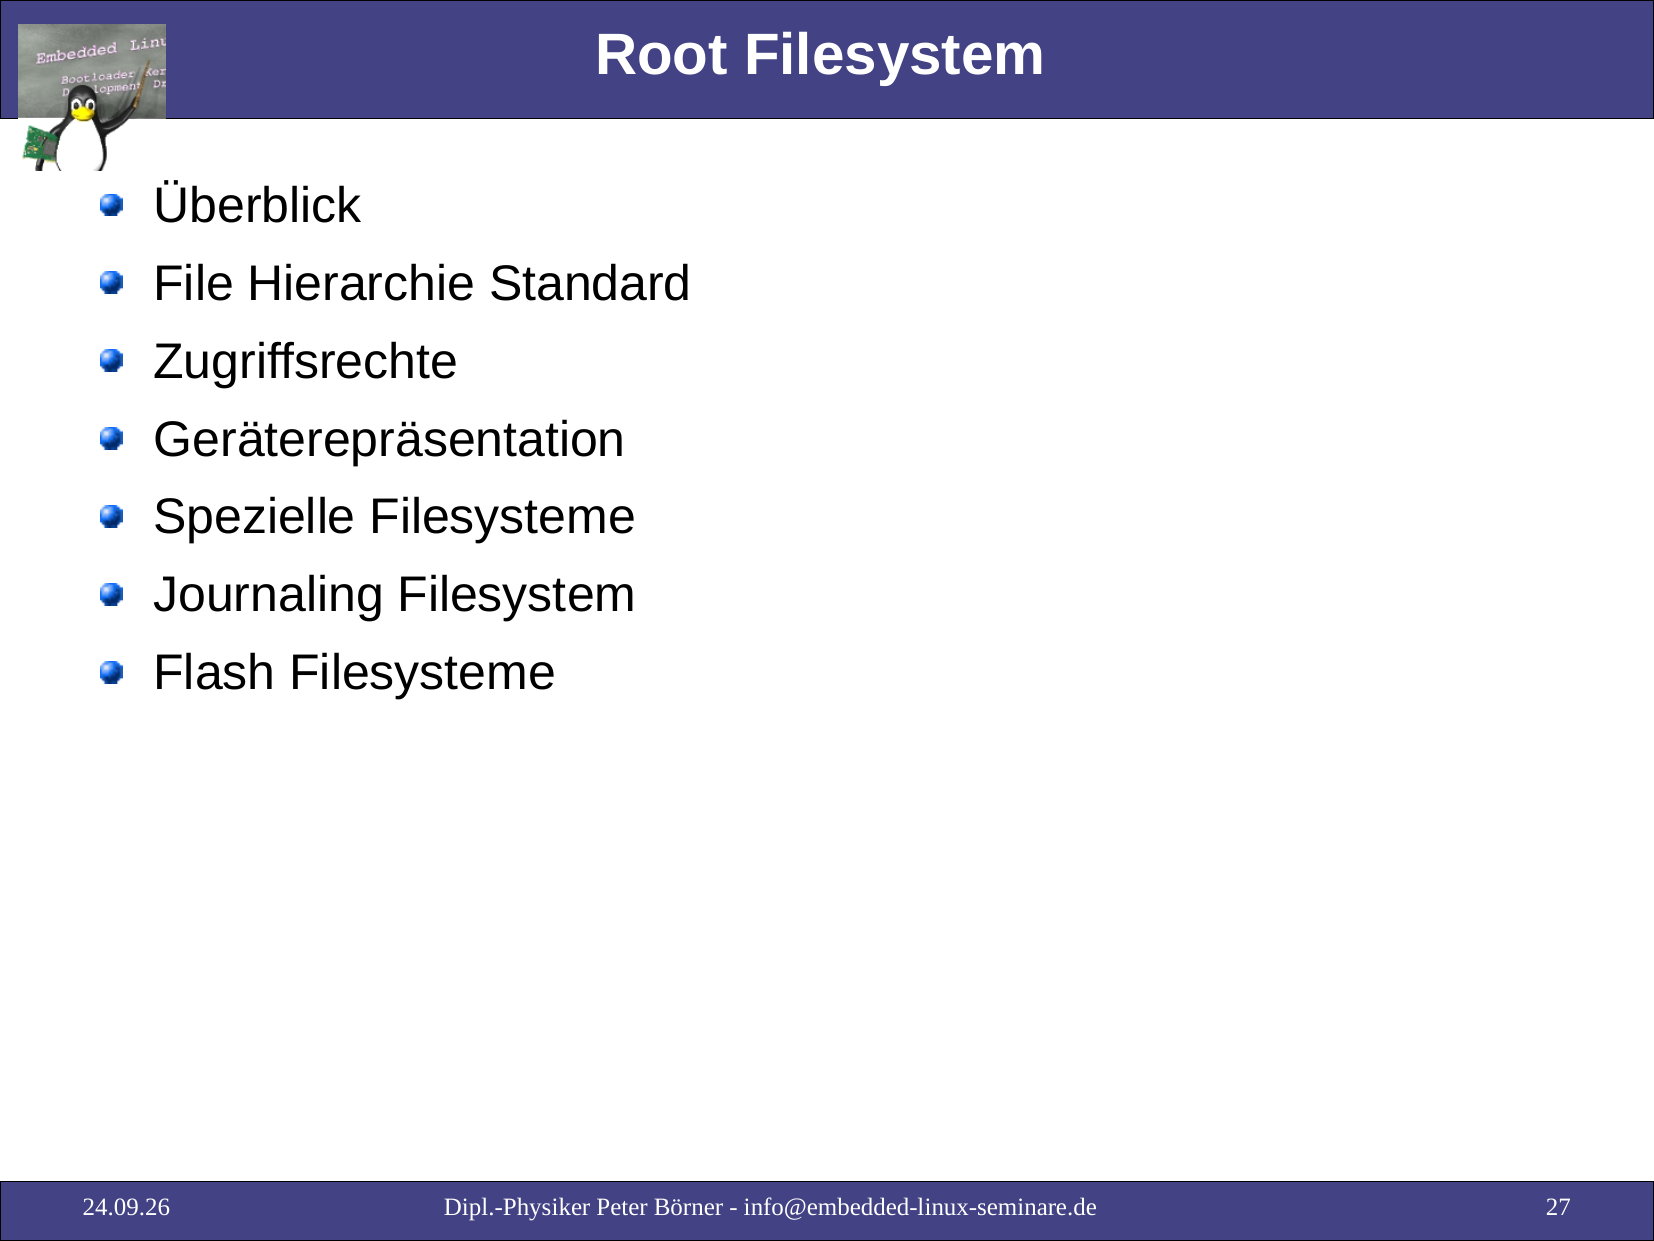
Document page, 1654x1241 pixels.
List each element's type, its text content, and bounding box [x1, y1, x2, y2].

picture [18, 24, 166, 171]
list Überblick File Hierarchie Standard Zugriffsrechte Geräterepräsentation Spezielle Filesysteme Journaling Filesystem Flash Filesysteme [82, 177, 1571, 1149]
title Root Filesystem [76, 19, 1565, 89]
